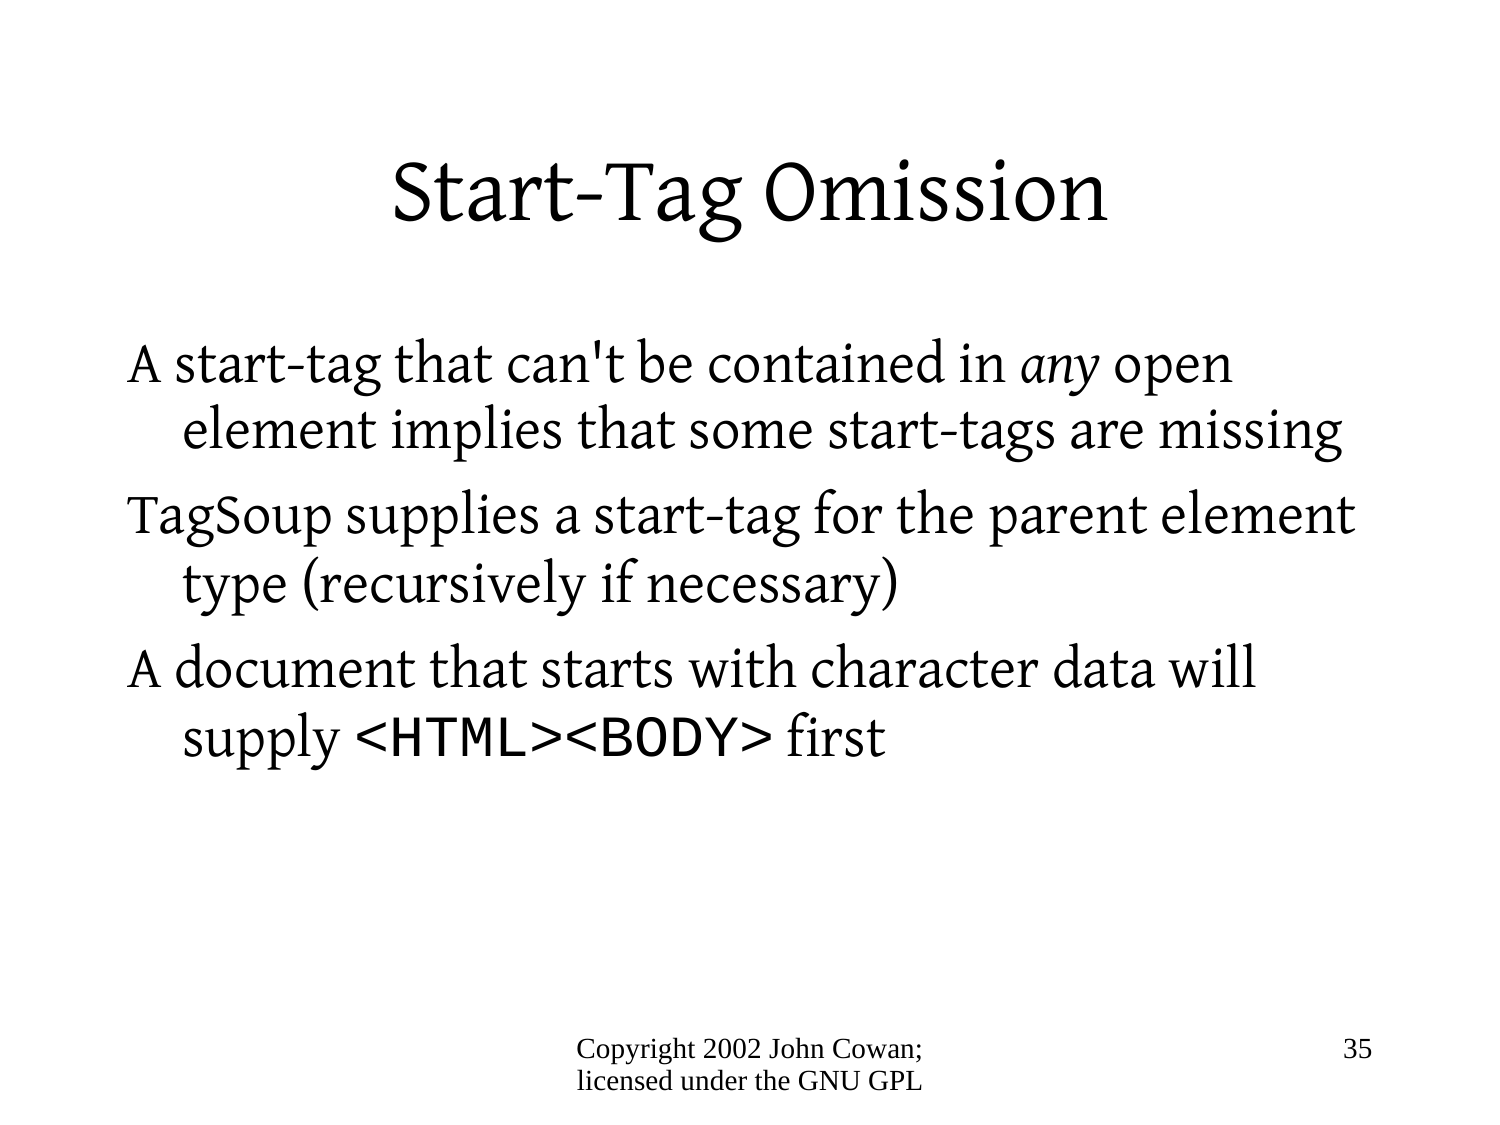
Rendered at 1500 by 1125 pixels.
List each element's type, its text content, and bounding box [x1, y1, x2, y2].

text_box 35 [1074, 1025, 1388, 1074]
list A start-tag that can't be contained in any open element implies that some start-tags are missing TagSoup supplies a start-tag for the parent element type (recursively if necessary) A document that starts with character data will supply <HTML><BODY> first [112, 324, 1388, 1000]
title Start-Tag Omission [112, 99, 1388, 288]
text_box Copyright 2002 John Cowan; licensed under the GNU GPL [512, 1025, 988, 1107]
